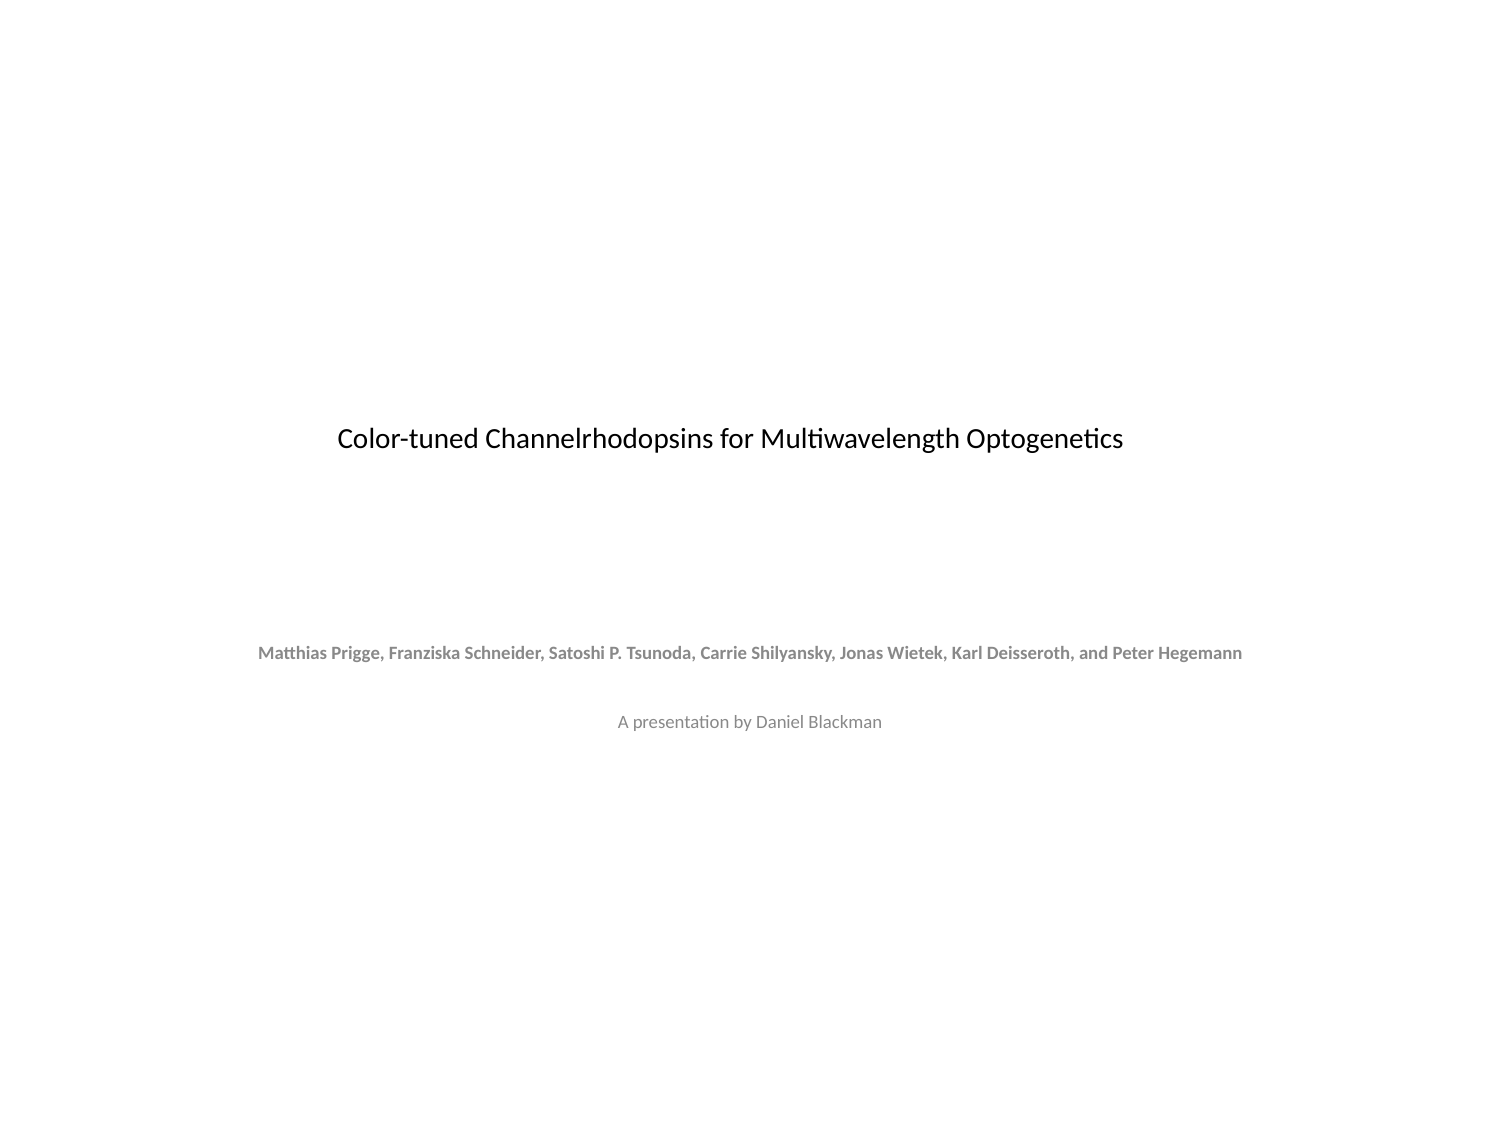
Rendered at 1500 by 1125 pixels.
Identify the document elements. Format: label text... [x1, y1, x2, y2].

title Color-tuned Channelrhodopsins for Multiwavelength Optogenetics [93, 290, 1407, 584]
subtitle Matthias Prigge, Franziska Schneider, Satoshi P. Tsunoda, Carrie Shilyansky, Jonas Wietek, Karl Deisseroth, and Peter Hegemann A presentation by Daniel Blackman [225, 637, 1276, 925]
